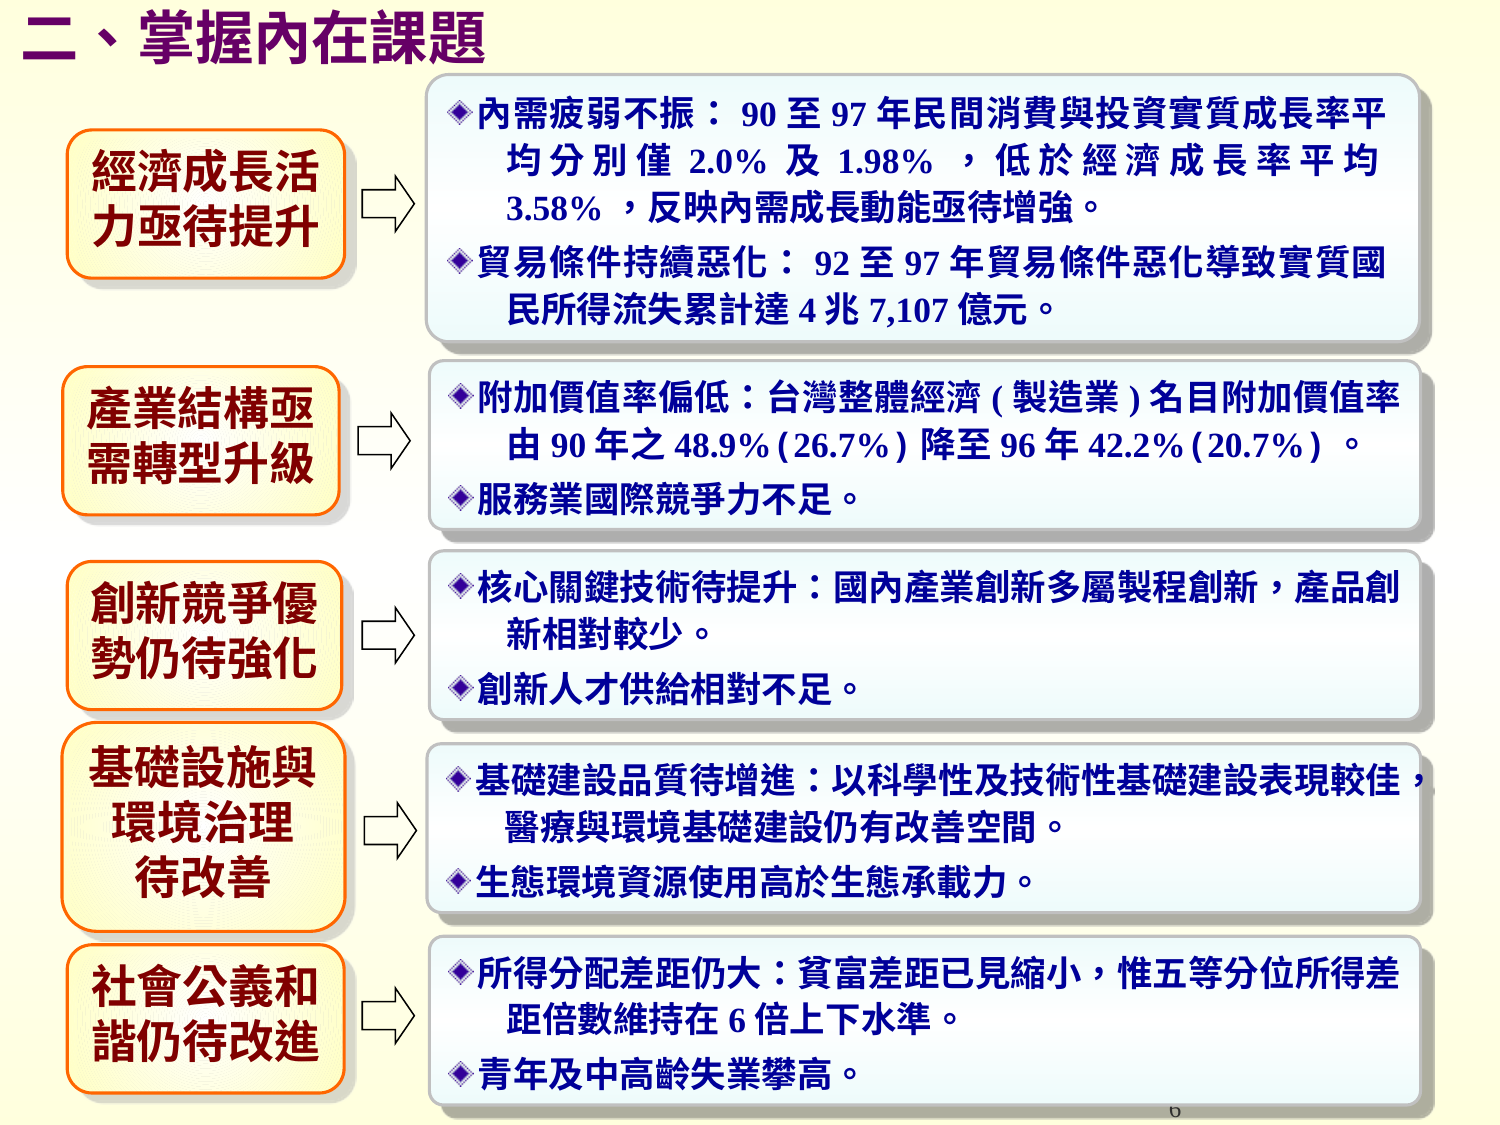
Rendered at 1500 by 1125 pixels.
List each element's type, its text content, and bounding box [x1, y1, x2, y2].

text_box 創新競爭優勢仍待強化 [67, 561, 342, 710]
text_box 附加價值率偏低：台灣整體經濟(製造業)名目附加價值率由90年之48.9%(26.7%)降至96年42.2%(20.7%)。 服務業國際競爭力不足。 [429, 360, 1421, 530]
text_box 內需疲弱不振：90至97年民間消費與投資實質成長率平均分別僅2.0%及1.98%，低於經濟成長率平均3.58%，反映內需成長動能亟待增強。 貿易條件持續惡化：92至97年貿易條件惡化導致實質國民所得流失累計達4兆7,107億元。 [426, 74, 1420, 342]
text_box [1153, 1055, 1500, 1125]
text_box 經濟成長活力亟待提升 [67, 129, 345, 279]
text_box 基礎設施與環境治理 待改善 [61, 722, 346, 932]
text_box 核心關鍵技術待提升：國內產業創新多屬製程創新，產品創新相對較少。 創新人才供給相對不足。 [429, 550, 1421, 720]
text_box 所得分配差距仍大：貧富差距已見縮小，惟五等分位所得差距倍數維持在6倍上下水準。 青年及中高齡失業攀高。 [429, 936, 1421, 1106]
text_box 社會公義和諧仍待改進 [67, 944, 345, 1093]
text_box 產業結構亟需轉型升級 [62, 366, 340, 515]
text_box 二、掌握內在課題 [5, 7, 1323, 79]
text_box 基礎建設品質待增進：以科學性及技術性基礎建設表現較佳，醫療與環境基礎建設仍有改善空間。 生態環境資源使用高於生態承載力。 [427, 743, 1421, 913]
